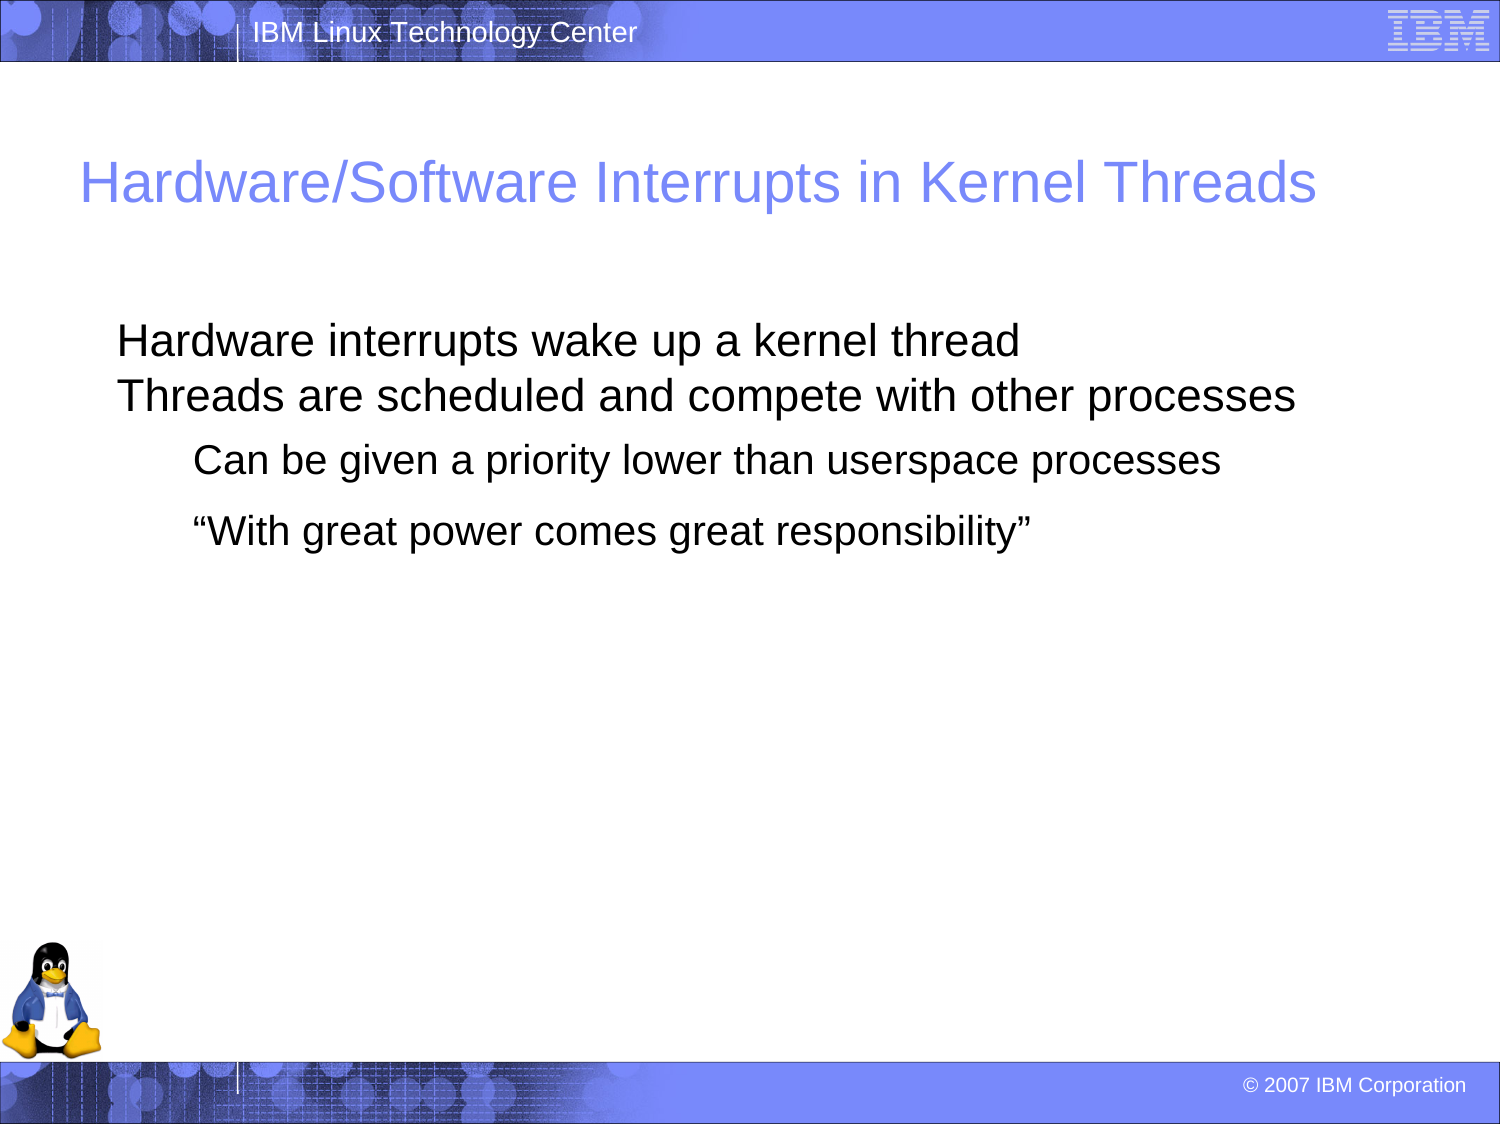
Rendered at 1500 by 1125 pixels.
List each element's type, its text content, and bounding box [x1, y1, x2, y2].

list Hardware interrupts wake up a kernel thread Threads are scheduled and compete with other processes Can be given a priority lower than userspace processes “With great power comes great responsibility” [116, 311, 1426, 952]
picture [1, 1, 1499, 61]
picture [0, 940, 103, 1061]
title Hardware/Software Interrupts in Kernel Threads [79, 142, 1379, 225]
picture [1, 1063, 1499, 1123]
